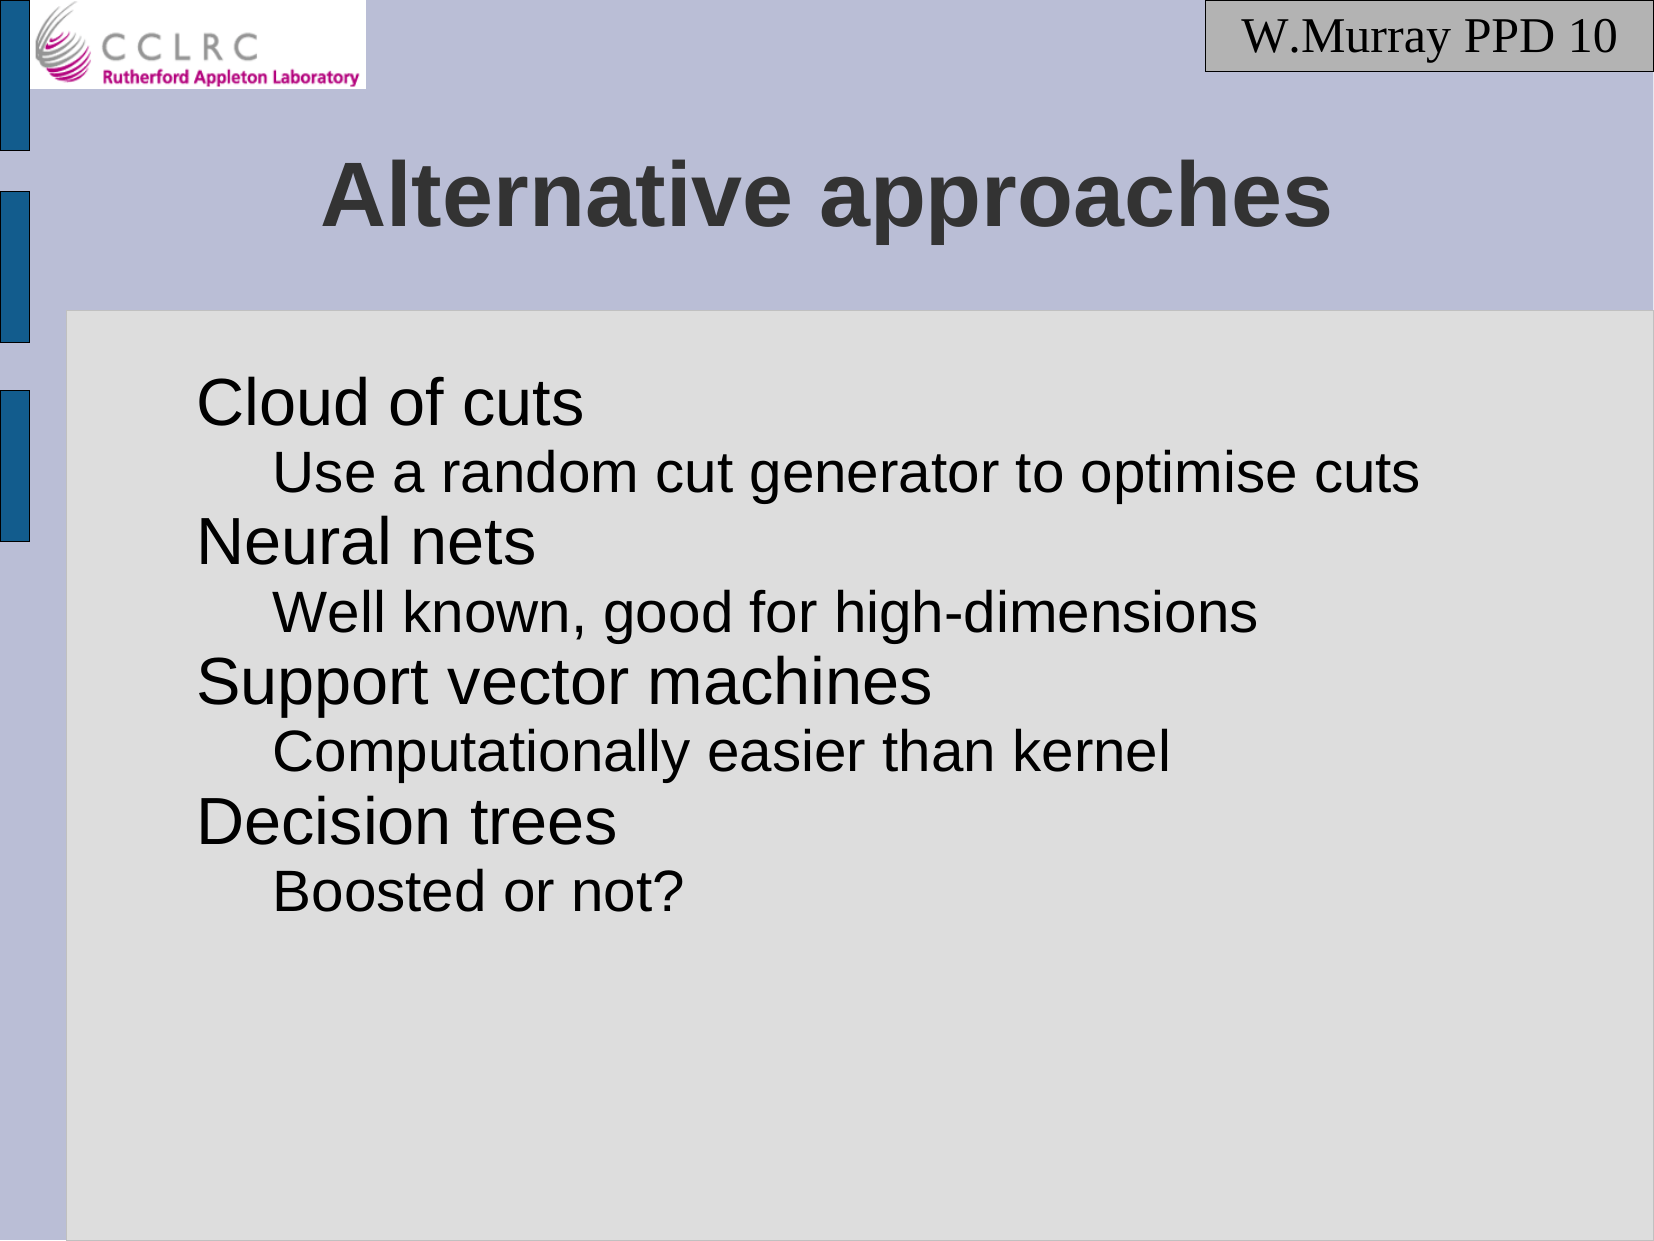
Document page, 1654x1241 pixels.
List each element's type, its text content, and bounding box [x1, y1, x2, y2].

picture [30, 0, 366, 89]
title Alternative approaches [121, 91, 1534, 299]
list Cloud of cuts Use a random cut generator to optimise cuts Neural nets Well known, good for high-dimensions Support vector machines Computationally easier than kernel Decision trees Boosted or not? [178, 364, 1570, 1147]
